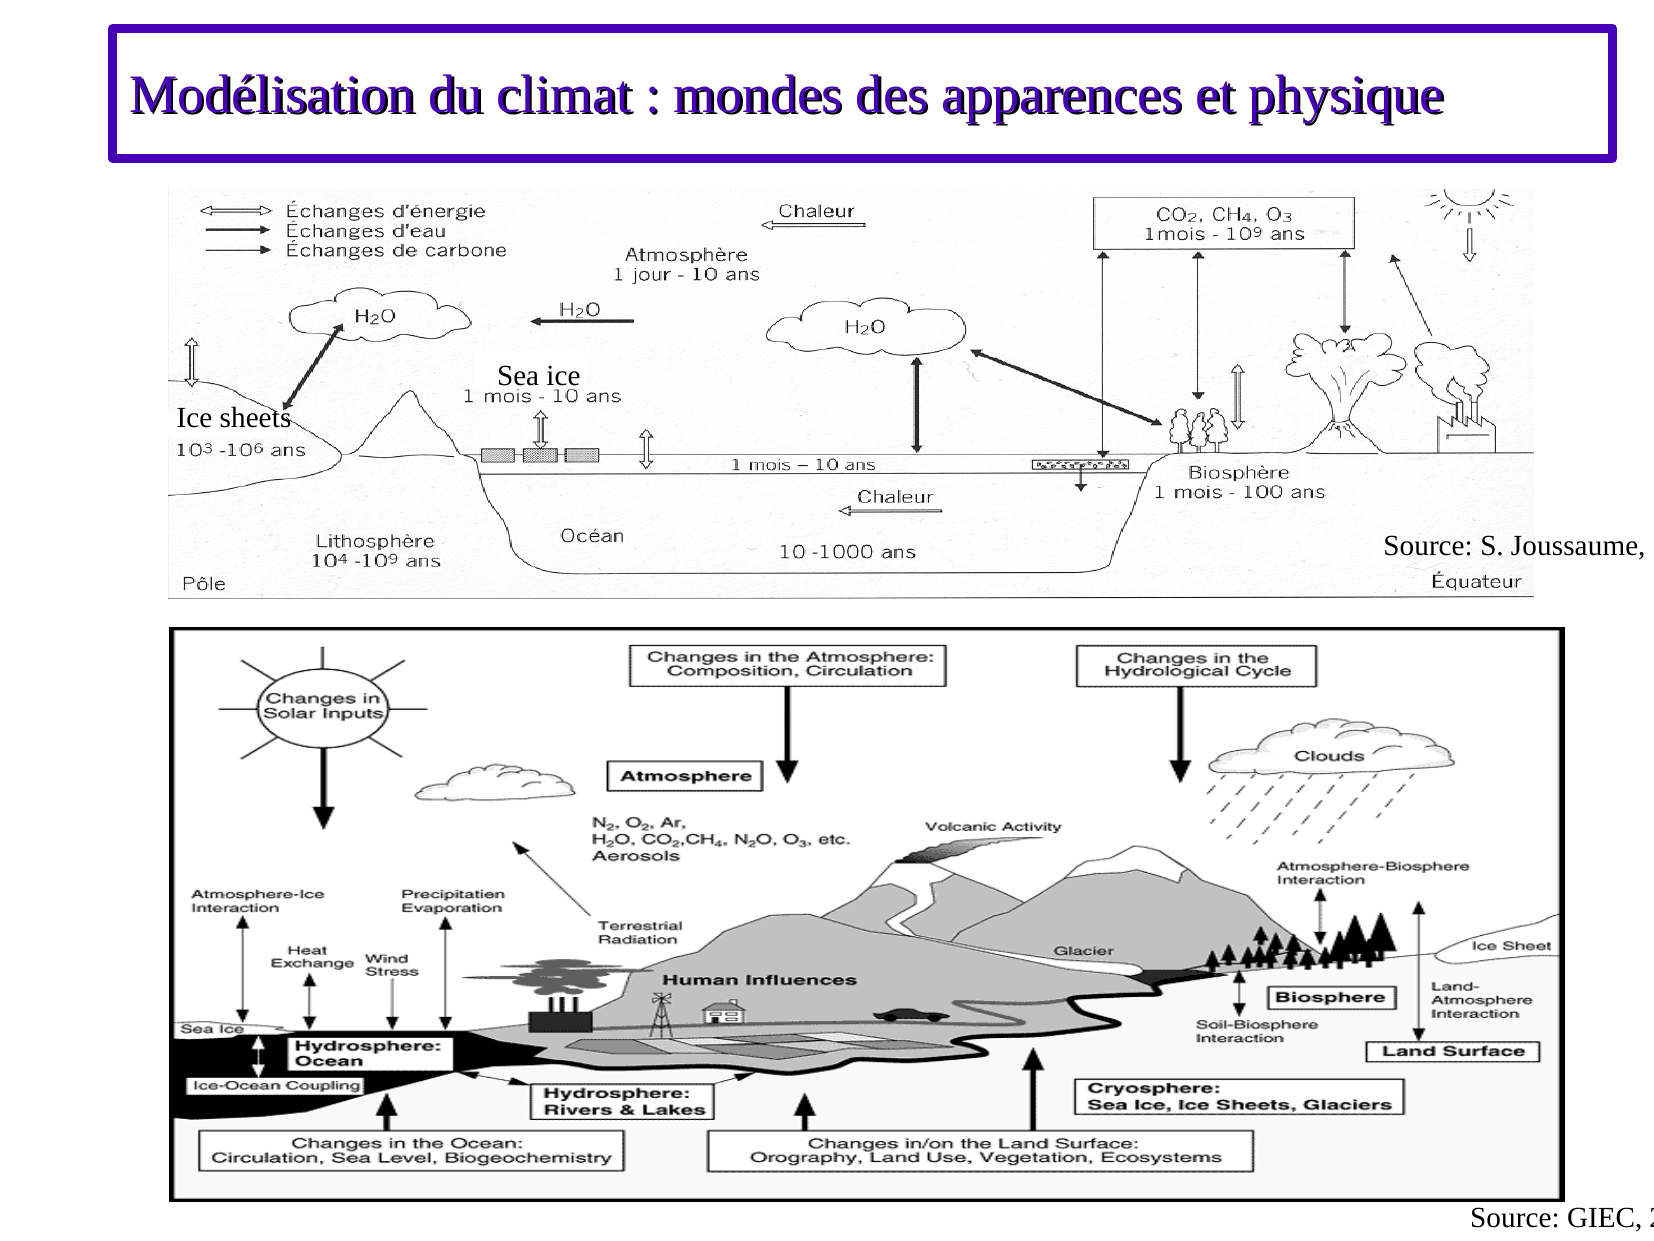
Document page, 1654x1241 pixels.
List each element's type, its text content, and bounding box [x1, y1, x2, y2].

text_box [153, 412, 286, 438]
text_box [474, 351, 587, 384]
text_box Ice sheets [176, 401, 292, 435]
picture [168, 189, 1534, 599]
text_box Source: S. Joussaume, 2000 [1228, 521, 1654, 570]
text_box Sea ice [497, 359, 581, 393]
picture [169, 627, 1565, 1202]
text_box Modélisation du climat : mondes des apparences et physique [114, 50, 1615, 131]
text_box Source: GIEC, 2001 [1161, 1193, 1654, 1241]
